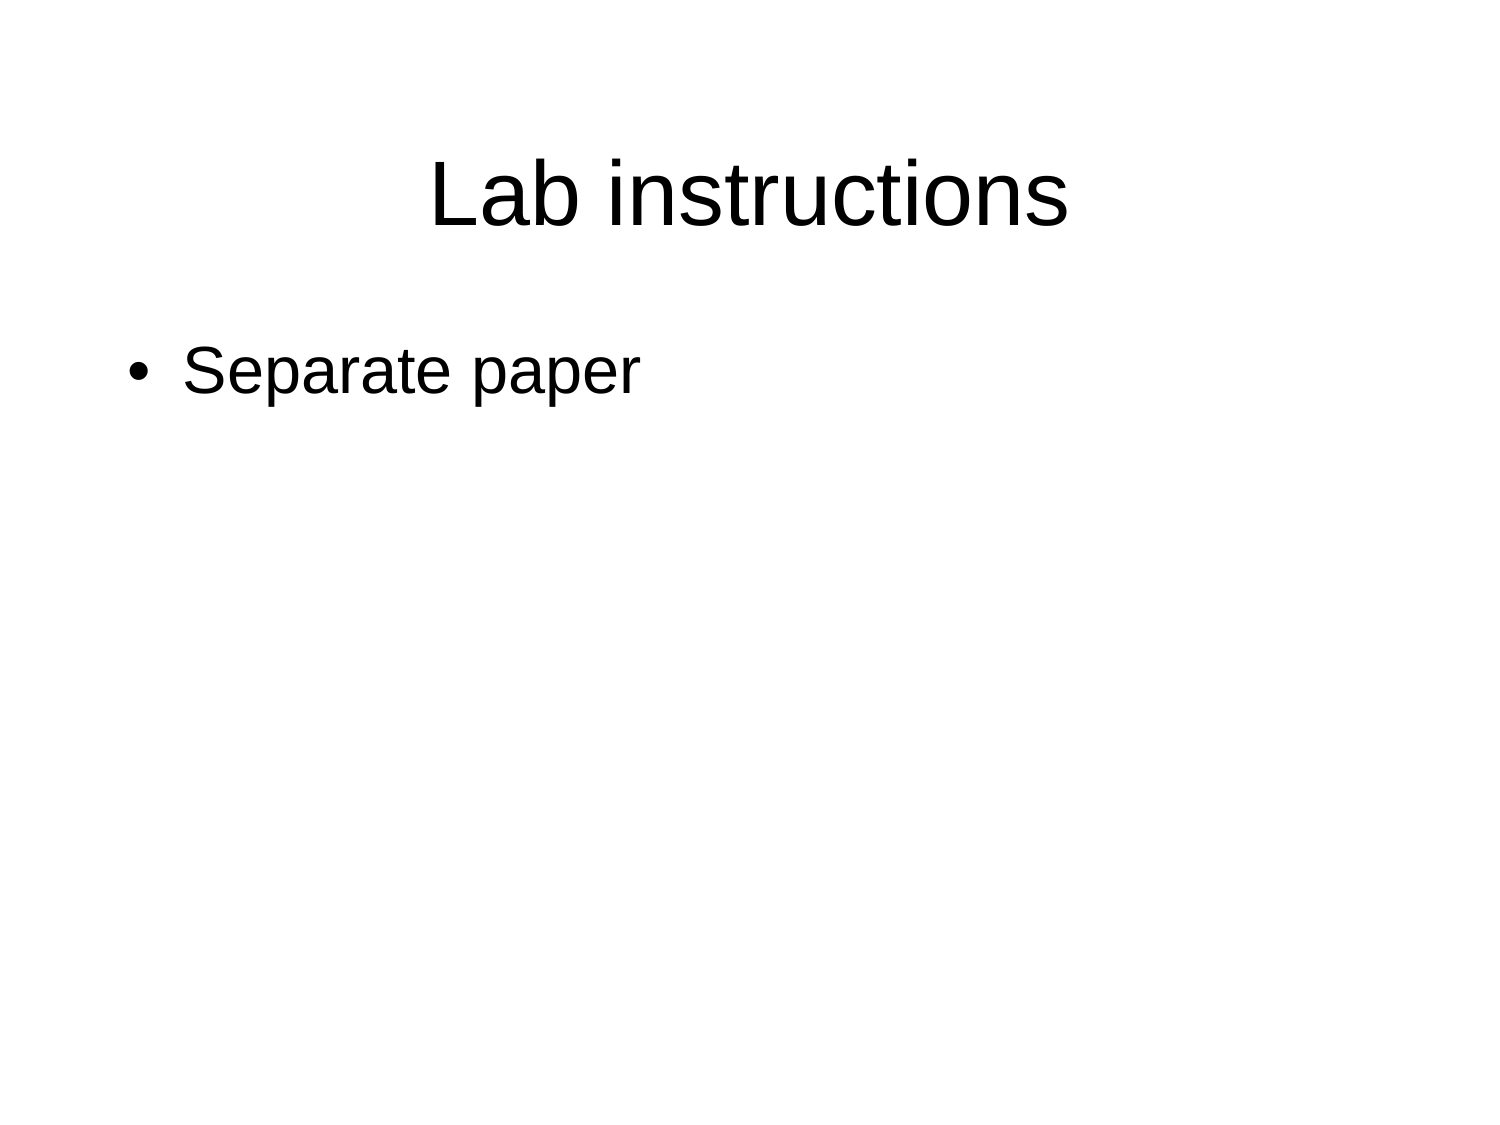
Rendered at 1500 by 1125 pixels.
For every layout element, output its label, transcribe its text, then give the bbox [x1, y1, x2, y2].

title Lab instructions [112, 99, 1388, 288]
list Separate paper [112, 324, 1388, 1001]
